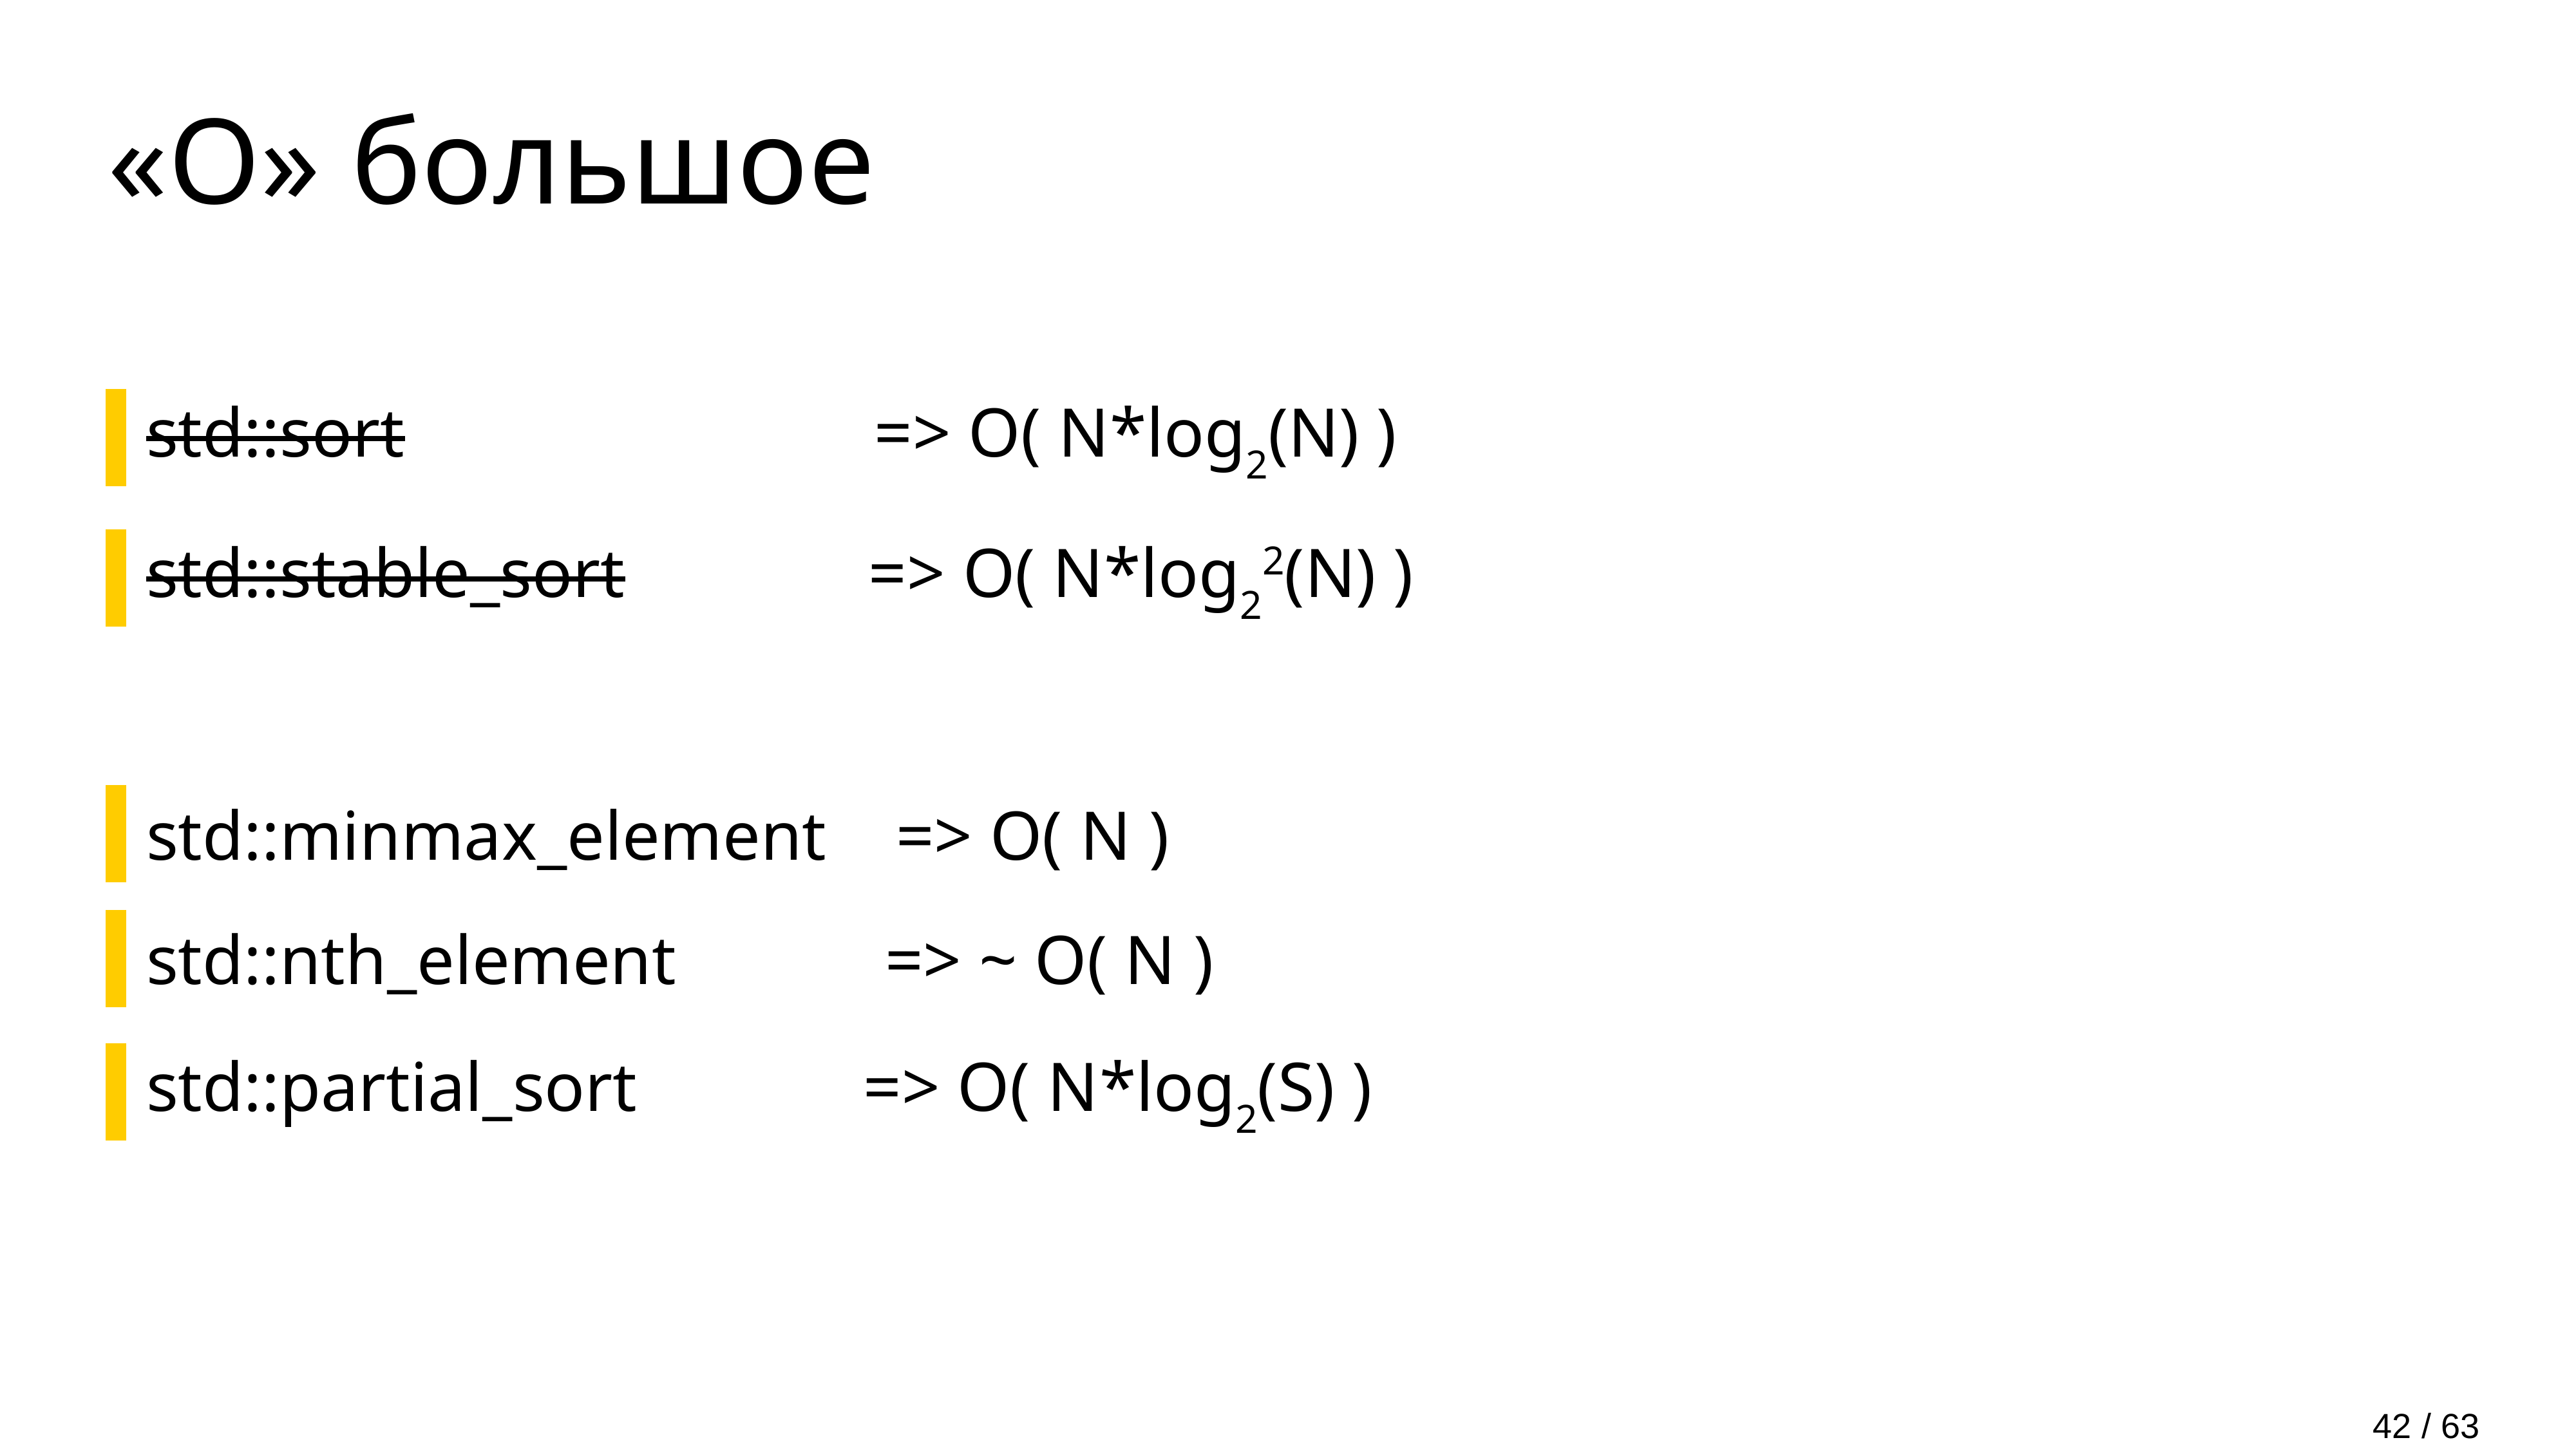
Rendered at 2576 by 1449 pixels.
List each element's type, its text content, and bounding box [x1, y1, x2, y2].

text_box std::sort => O( N*log2(N) ) std::stable_sort => O( N*log22(N) ) std::minmax_element => O( N ) std::nth_element => ~ O( N ) std::partial_sort => O( N*log2(S) ) [96, 364, 2512, 1419]
text_box <number> / 63 [2363, 1402, 2576, 1449]
title «О» большое [108, 80, 2468, 242]
